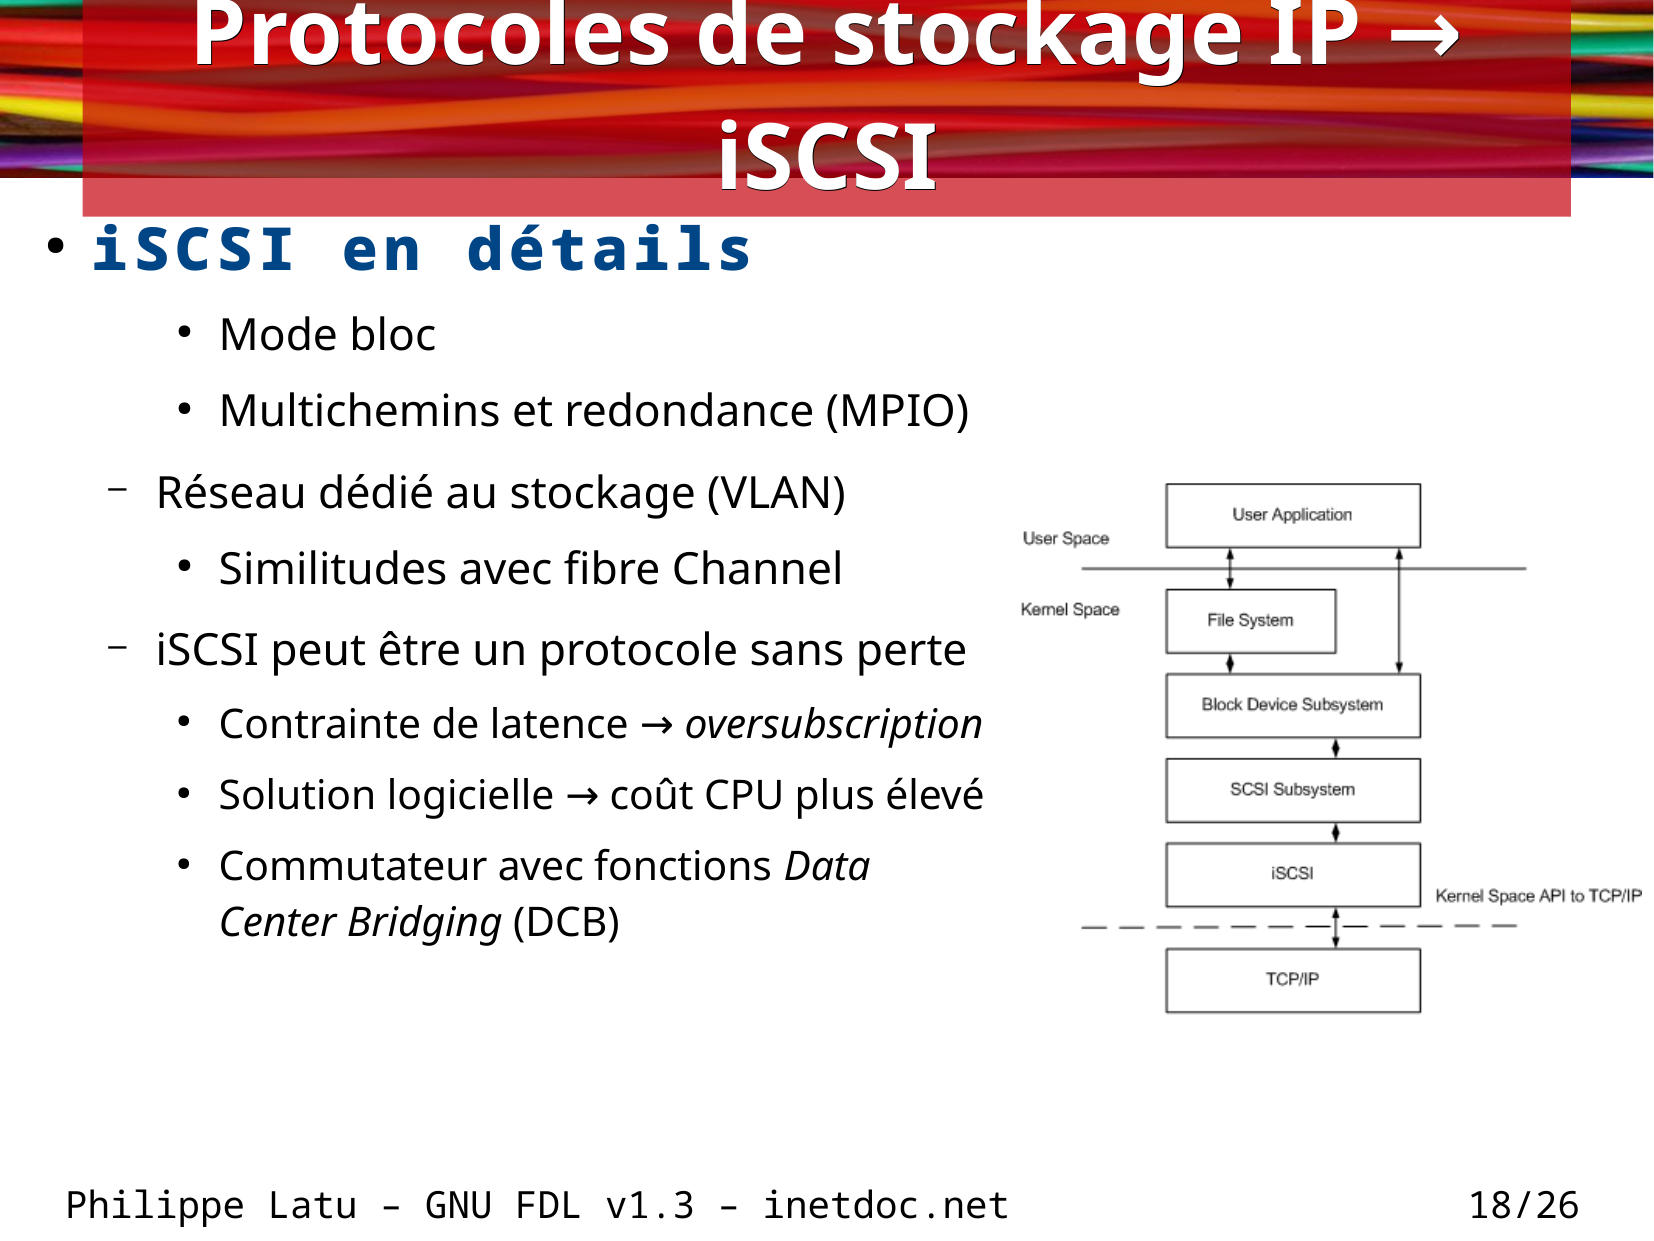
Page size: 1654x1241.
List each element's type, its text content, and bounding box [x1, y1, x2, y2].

picture [1021, 437, 1642, 1058]
list iSCSI en détails Mode bloc Multichemins et redondance (MPIO) Réseau dédié au stockage (VLAN) Similitudes avec fibre Channel iSCSI peut être un protocole sans perte Contrainte de latence → oversubscription Solution logicielle → coût CPU plus élevé Commutateur avec fonctions Data Center Bridging (DCB) [29, 206, 993, 1158]
text_box Philippe Latu – GNU FDL v1.3 – inetdoc.net <numéro>/26 [59, 1133, 1595, 1237]
picture [1571, 0, 1654, 178]
title Protocoles de stockage IP → iSCSI [82, 11, 1571, 172]
picture [0, 0, 82, 178]
